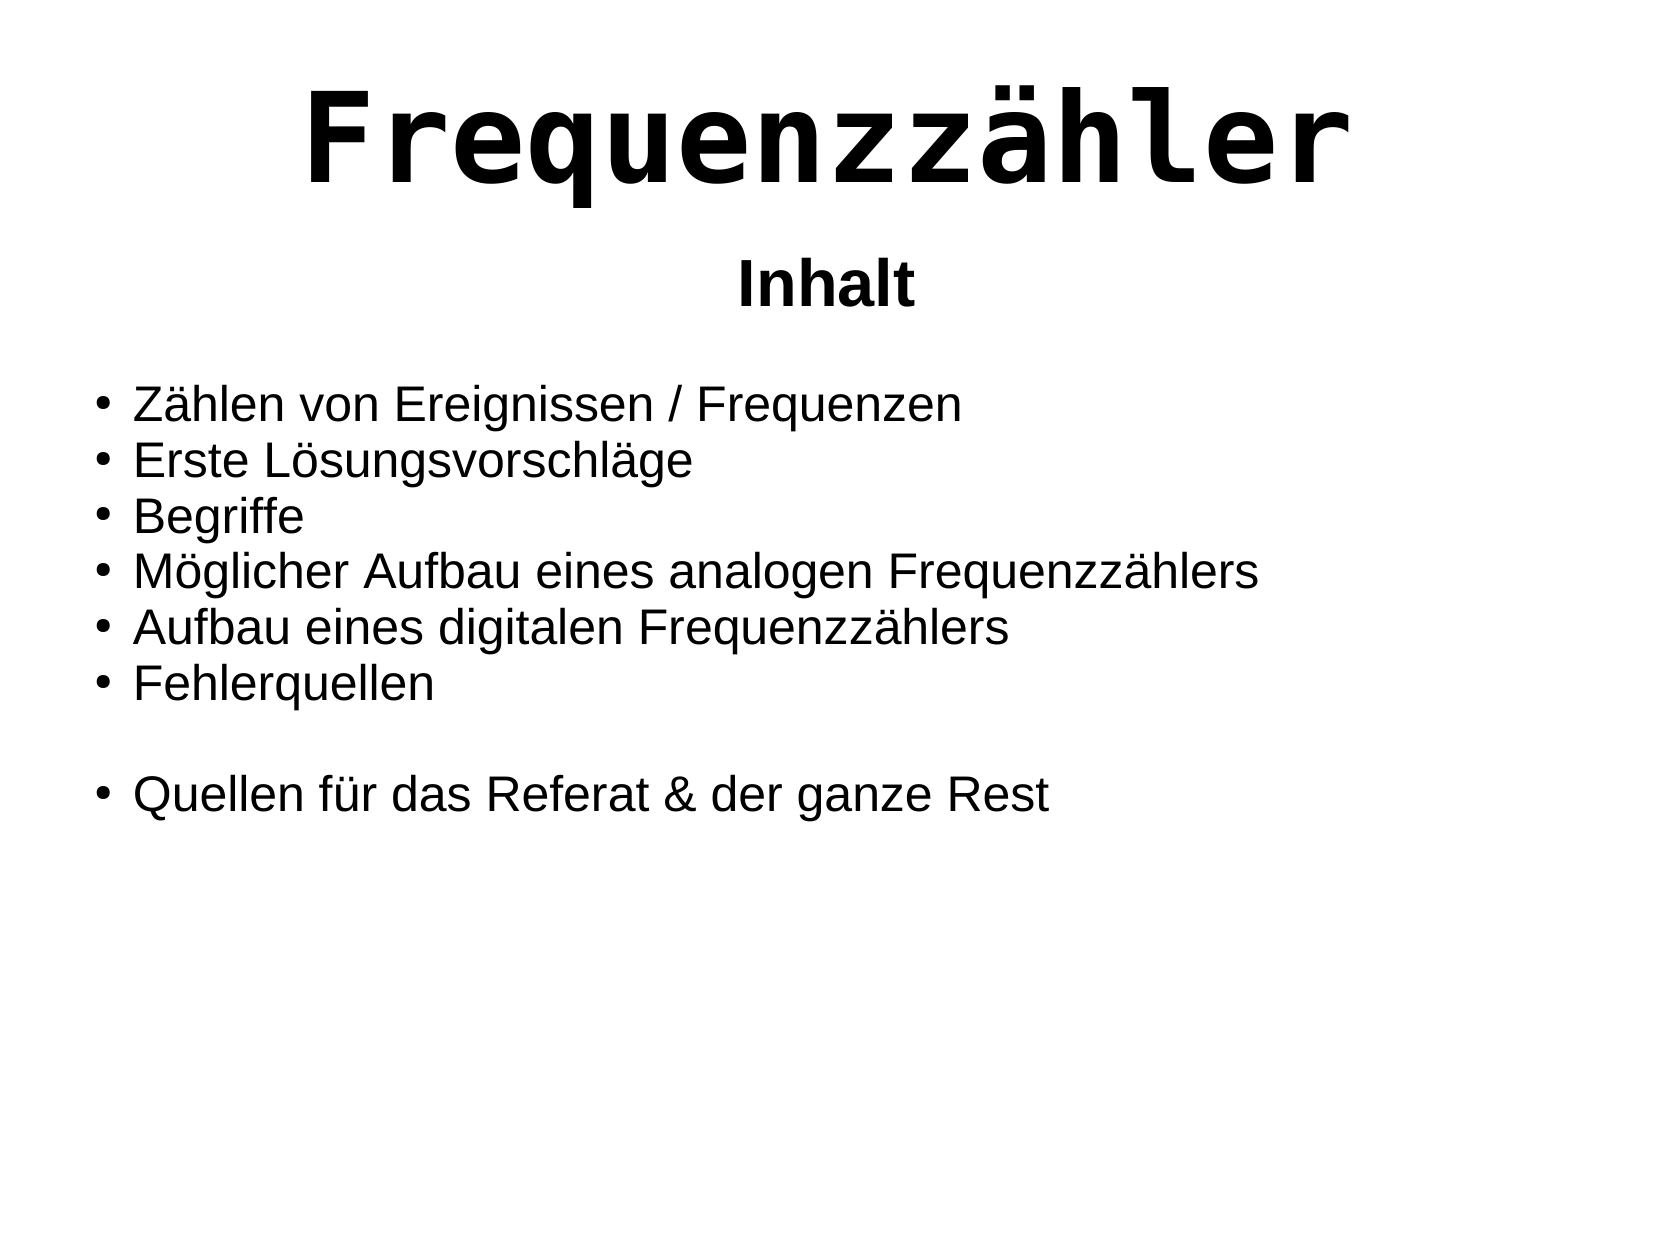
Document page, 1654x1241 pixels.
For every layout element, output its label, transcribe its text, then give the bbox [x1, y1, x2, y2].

text_box Frequenzzähler [59, 59, 1595, 220]
text_box Inhalt Zählen von Ereignissen / Frequenzen Erste Lösungsvorschläge Begriffe Möglicher Aufbau eines analogen Frequenzzählers Aufbau eines digitalen Frequenzzählers Fehlerquellen Quellen für das Referat & der ganze Rest [59, 238, 1595, 1182]
